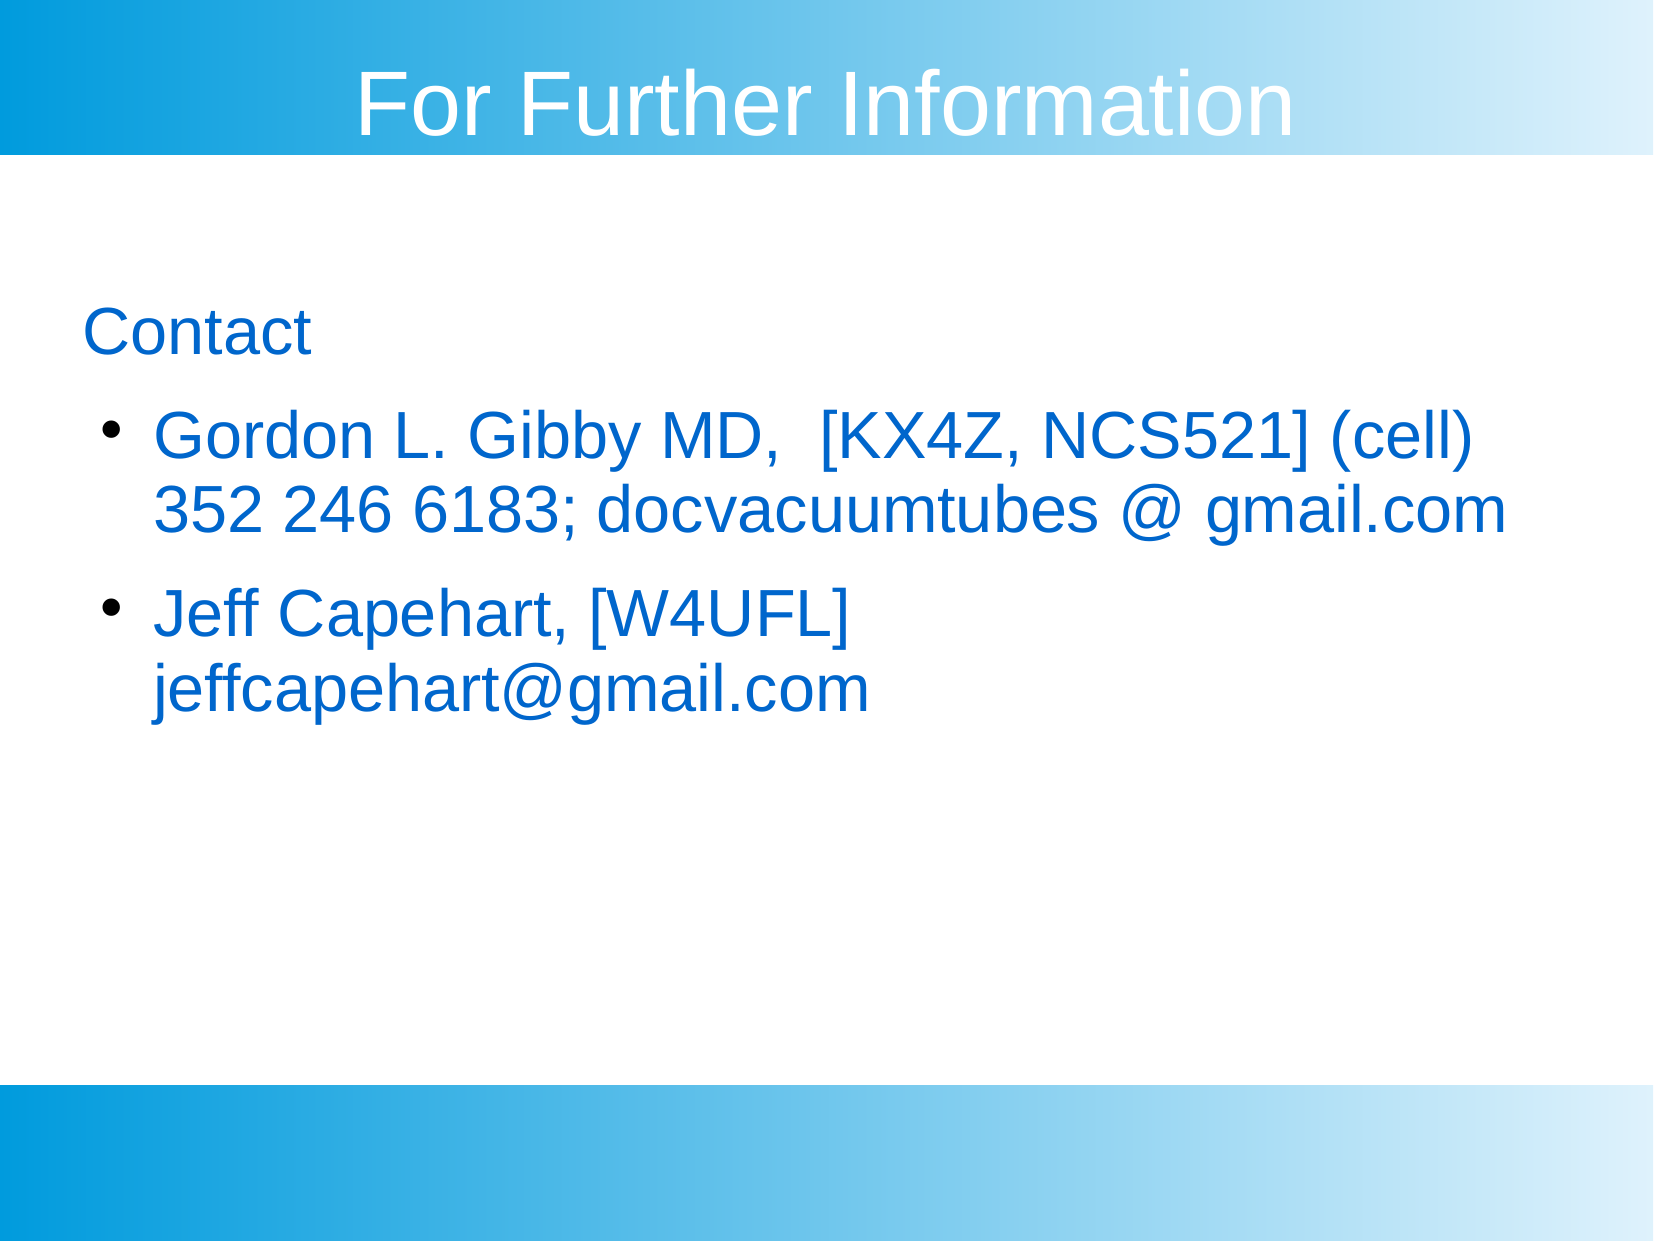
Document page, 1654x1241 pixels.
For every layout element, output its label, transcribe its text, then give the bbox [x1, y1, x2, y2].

list Contact Gordon L. Gibby MD, [KX4Z, NCS521] (cell) 352 246 6183; docvacuumtubes @ gmail.com Jeff Capehart, [W4UFL] jeffcapehart@gmail.com [82, 290, 1571, 1010]
title For Further Information [82, 49, 1571, 155]
